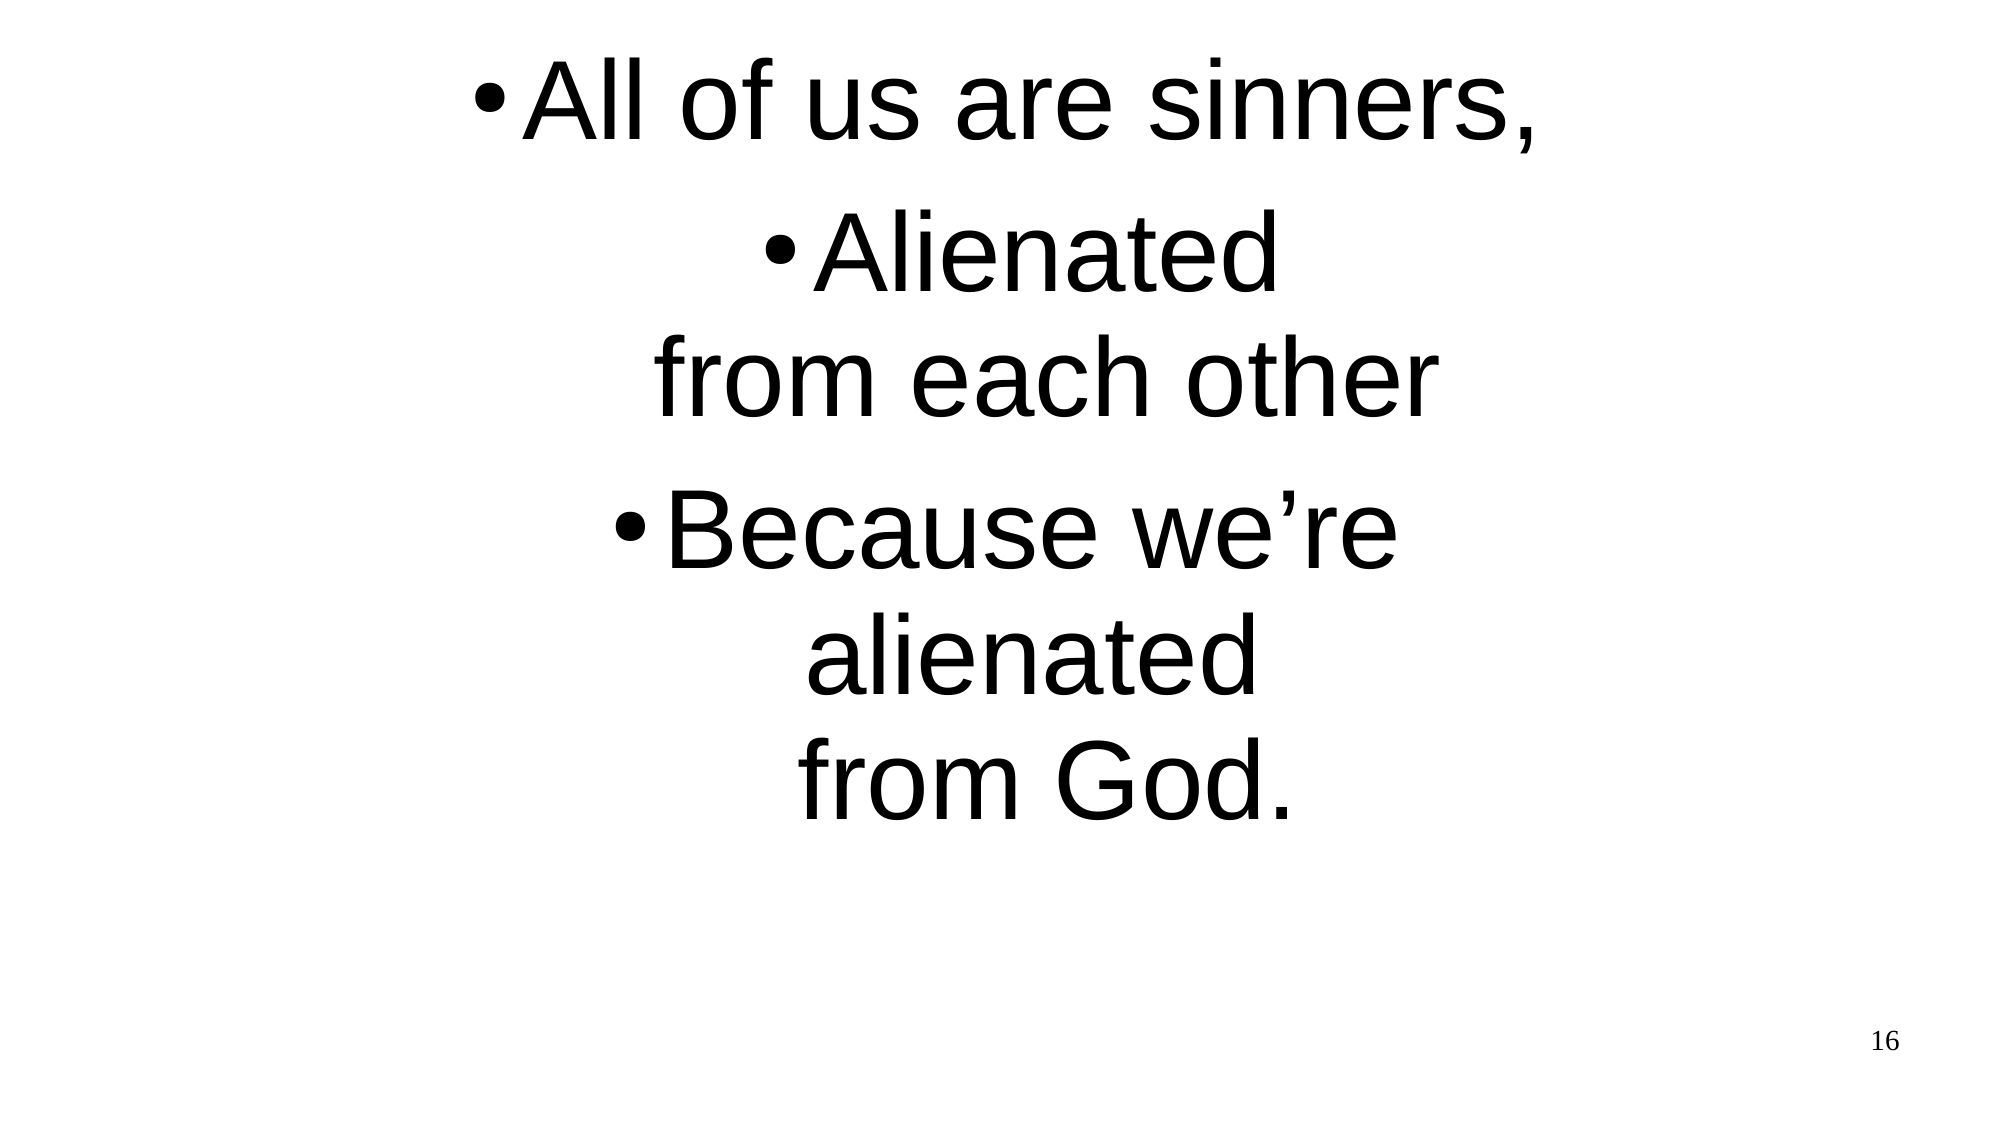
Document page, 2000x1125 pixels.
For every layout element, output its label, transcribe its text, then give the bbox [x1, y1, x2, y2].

list All of us are sinners, Alienated from each other Because we’re alienated from God. [37, 37, 1988, 1088]
